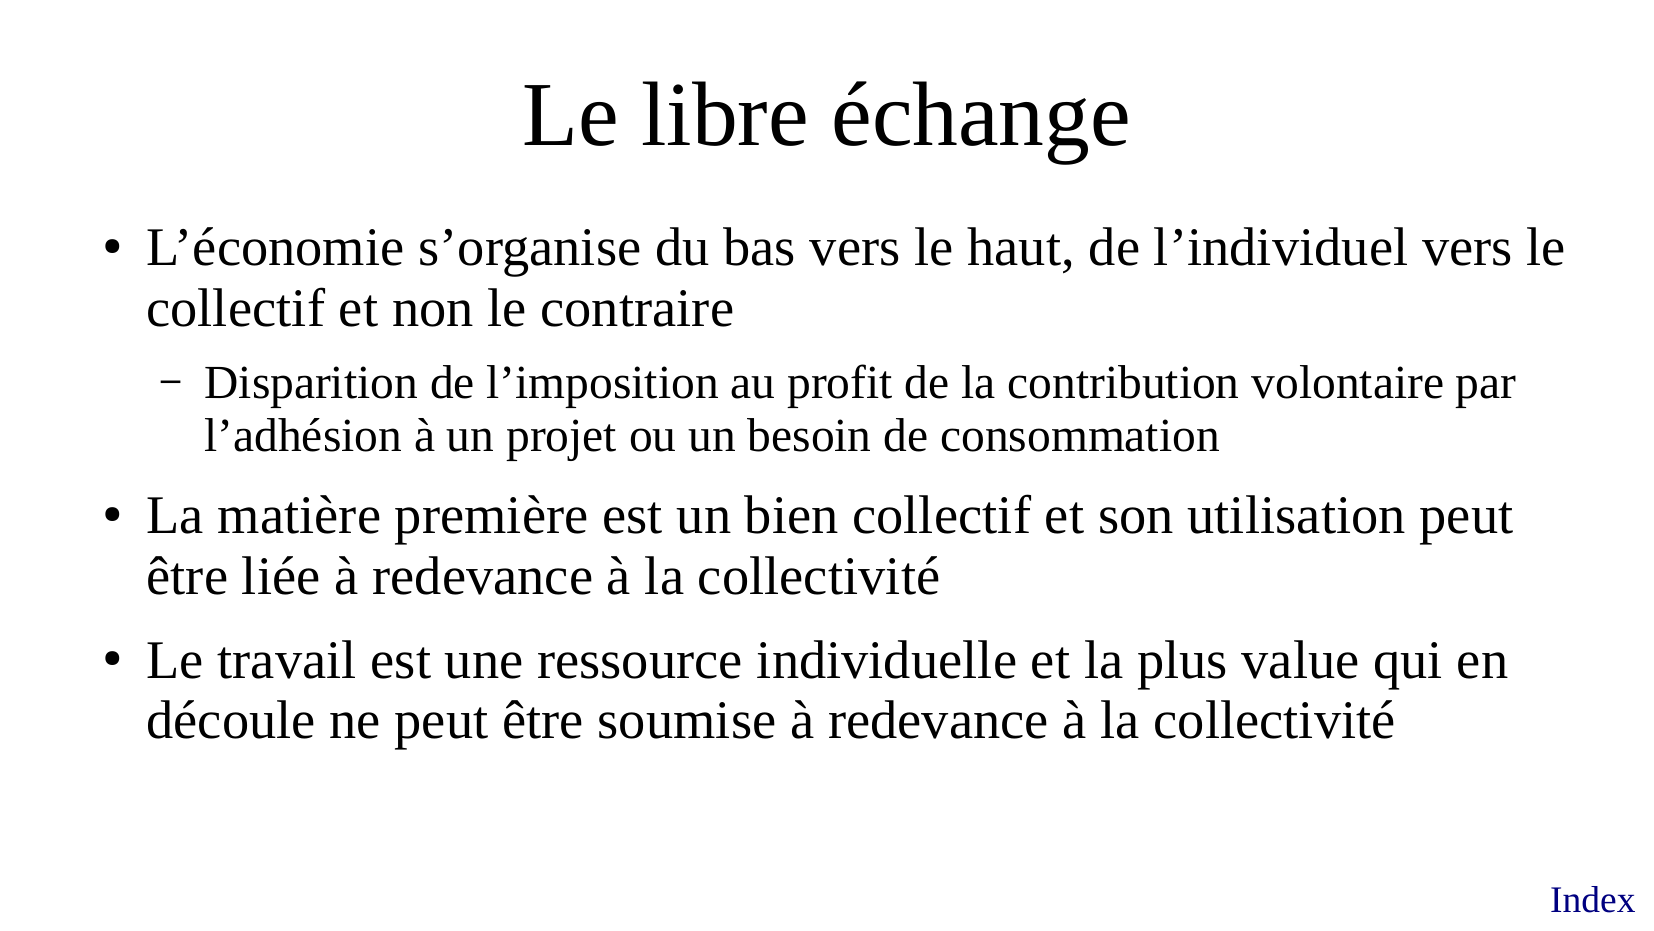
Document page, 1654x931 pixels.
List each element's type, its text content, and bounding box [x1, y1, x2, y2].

title Le libre échange [82, 24, 1571, 205]
list L’économie s’organise du bas vers le haut, de l’individuel vers le collectif et non le contraire Disparition de l’imposition au profit de la contribution volontaire par l’adhésion à un projet ou un besoin de consommation La matière première est un bien collectif et son utilisation peut être liée à redevance à la collectivité Le travail est une ressource individuelle et la plus value qui en découle ne peut être soumise à redevance à la collectivité [88, 217, 1577, 757]
